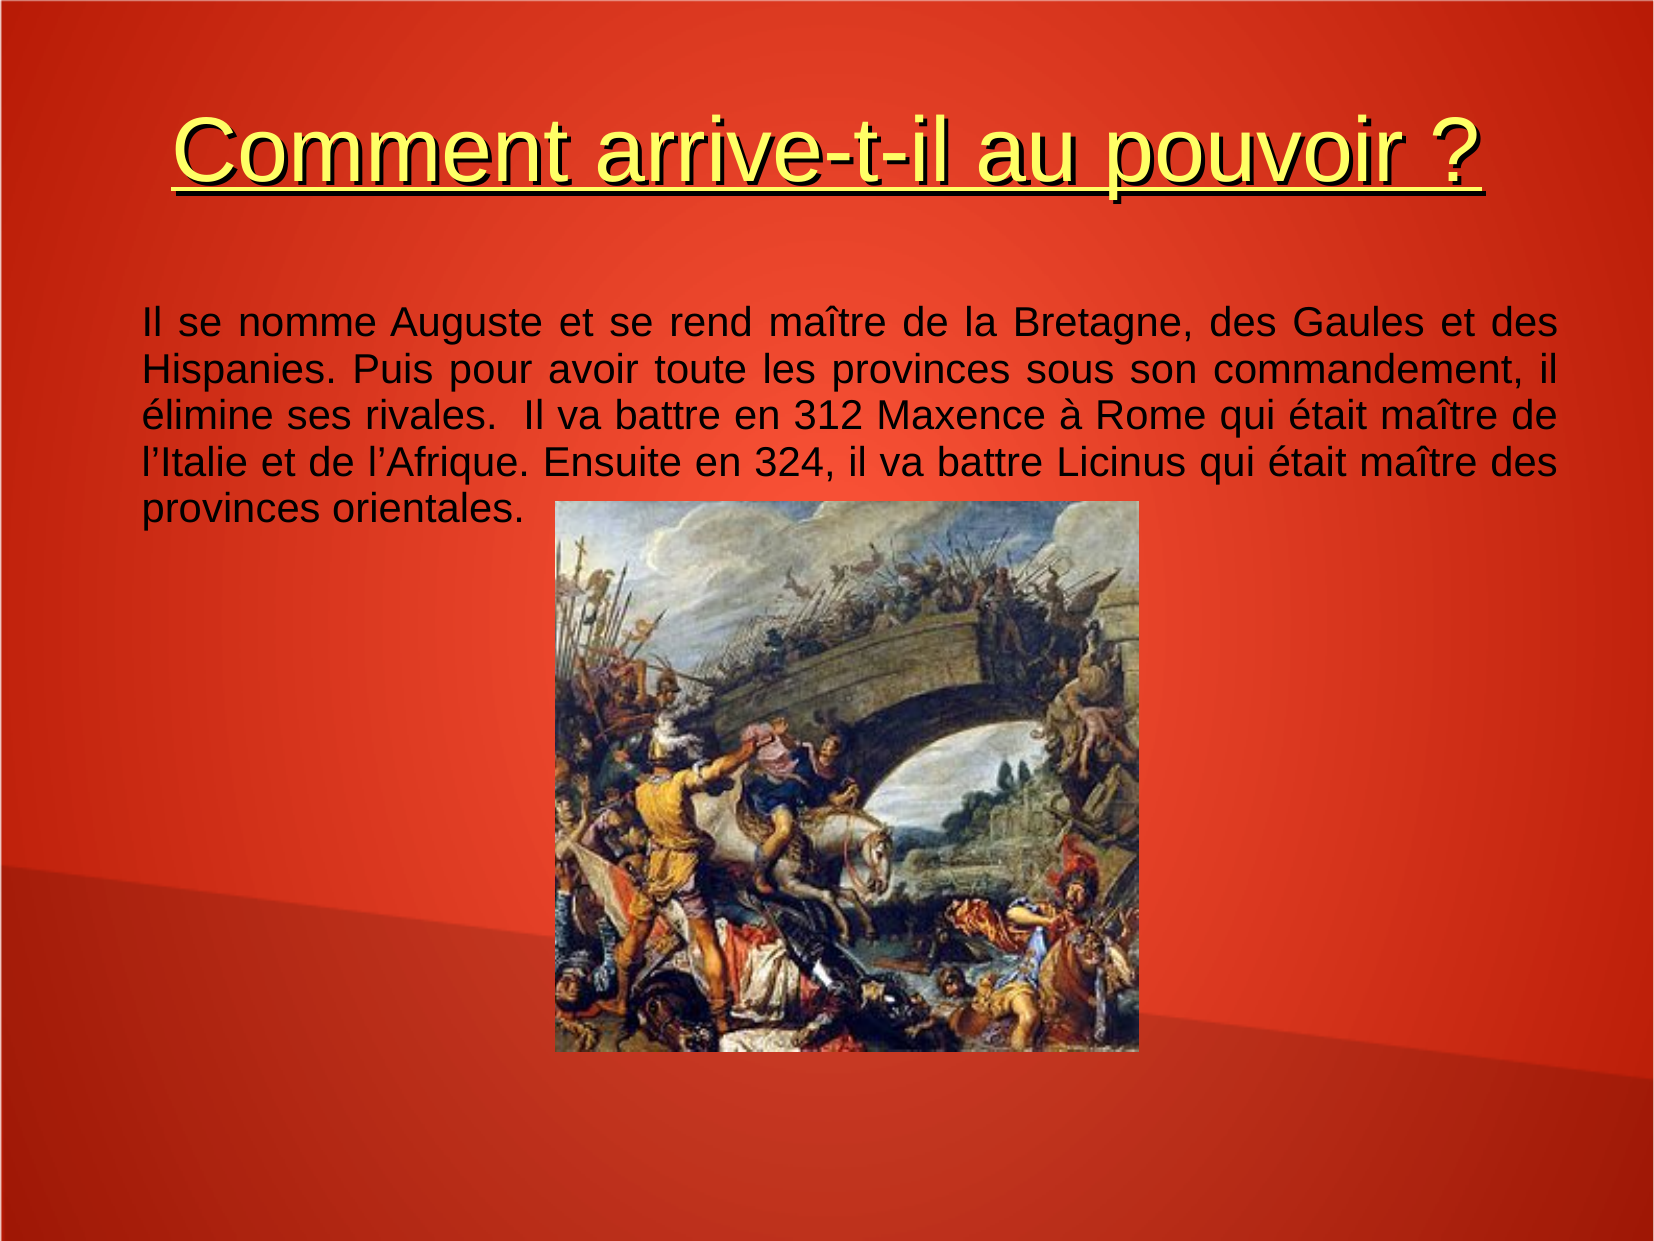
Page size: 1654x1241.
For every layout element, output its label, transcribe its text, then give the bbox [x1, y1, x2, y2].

title Comment arrive-t-il au pouvoir ? [82, 47, 1571, 252]
list Il se nomme Auguste et se rend maître de la Bretagne, des Gaules et des Hispanies. Puis pour avoir toute les provinces sous son commandement, il élimine ses rivales. Il va battre en 312 Maxence à Rome qui était maître de l’Italie et de l’Afrique. Ensuite en 324, il va battre Licinus qui était maître des provinces orientales. [70, 299, 1560, 1019]
picture [0, 0, 1654, 1241]
